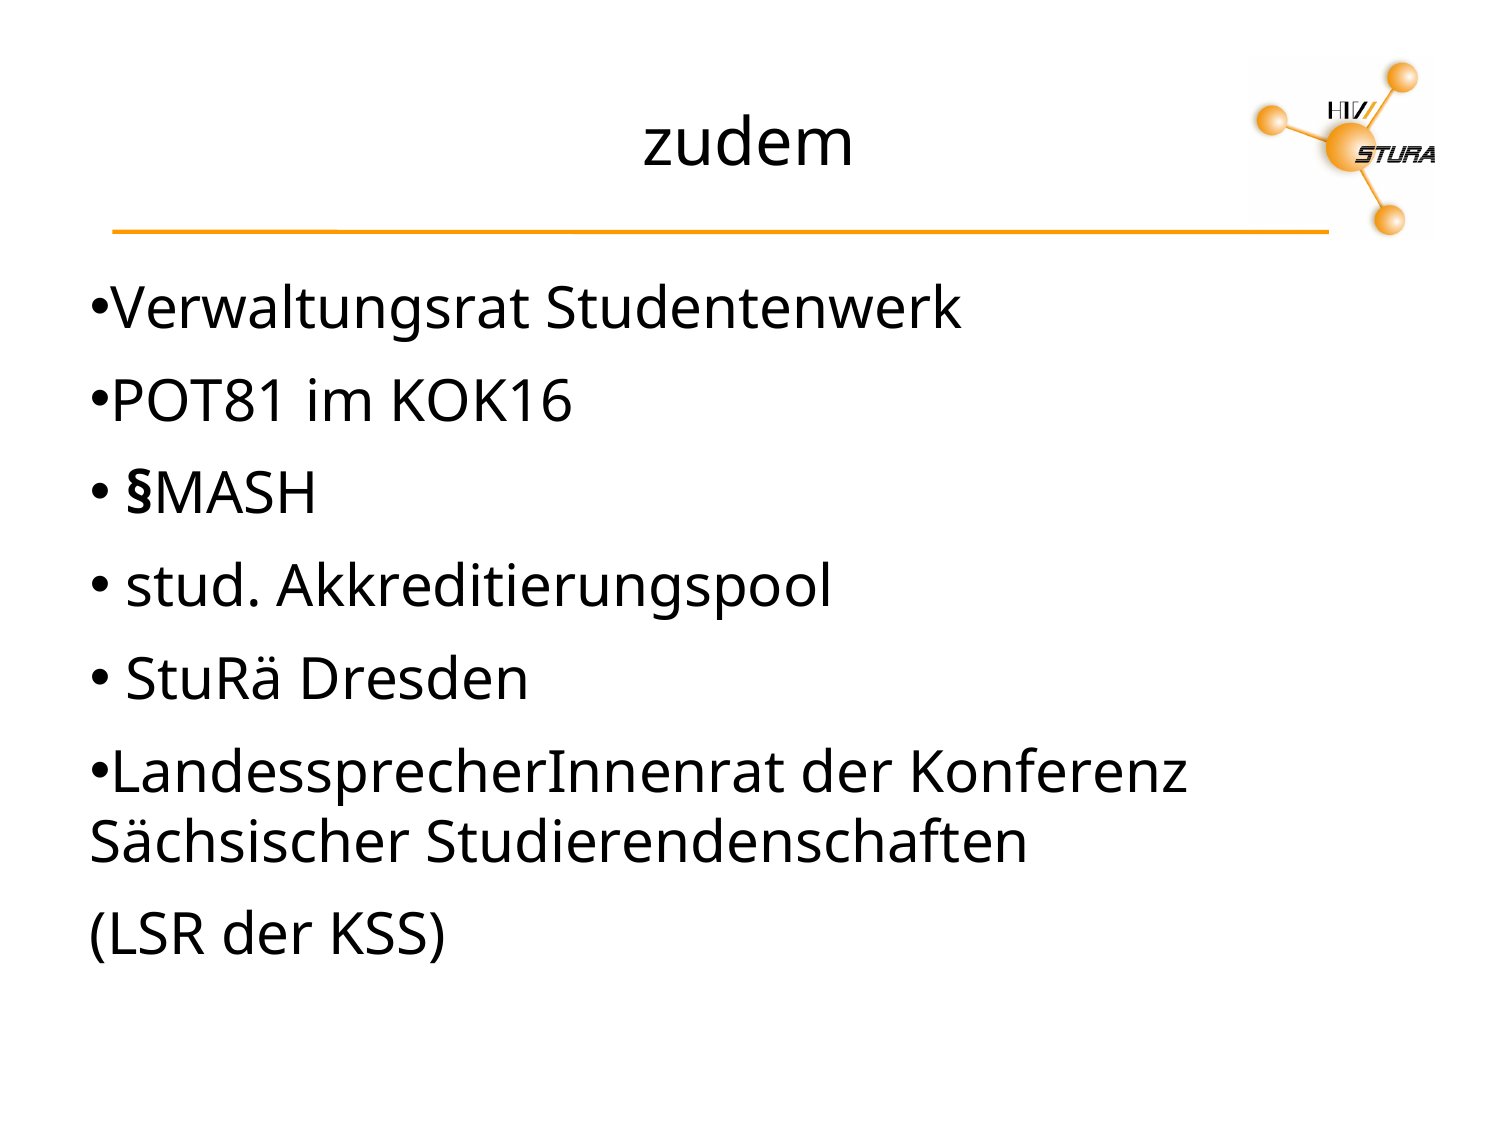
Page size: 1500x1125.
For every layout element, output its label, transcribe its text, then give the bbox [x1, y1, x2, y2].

list Verwaltungsrat Studentenwerk POT81 im KOK16 §MASH stud. Akkreditierungspool StuRä Dresden LandessprecherInnenrat der Konferenz Sächsischer Studierendenschaften (LSR der KSS) [75, 262, 1426, 1063]
title zudem [74, 90, 1424, 187]
